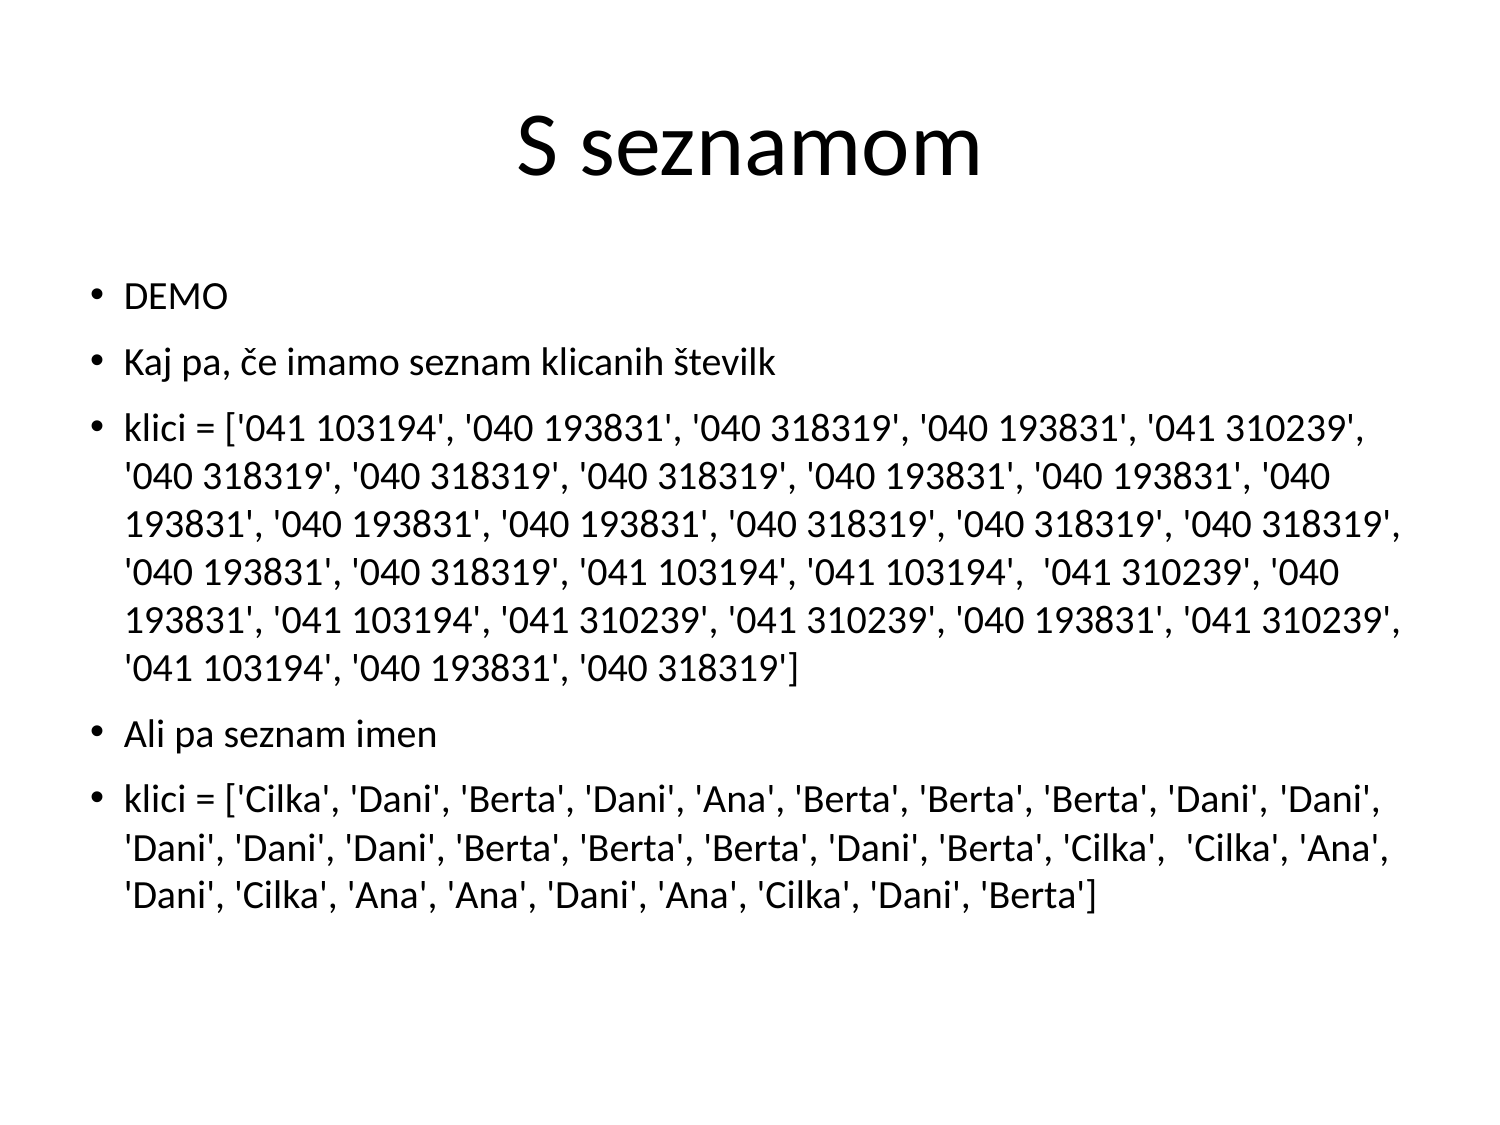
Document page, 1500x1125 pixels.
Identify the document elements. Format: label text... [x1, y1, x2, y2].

title S seznamom [75, 45, 1425, 233]
list DEMO Kaj pa, če imamo seznam klicanih številk klici = ['041 103194', '040 193831', '040 318319', '040 193831', '041 310239', '040 318319', '040 318319', '040 318319', '040 193831', '040 193831', '040 193831', '040 193831', '040 193831', '040 318319', '040 318319', '040 318319', '040 193831', '040 318319', '041 103194', '041 103194', '041 310239', '040 193831', '041 103194', '041 310239', '041 310239', '040 193831', '041 310239', '041 103194', '040 193831', '040 318319'] Ali pa seznam imen klici = ['Cilka', 'Dani', 'Berta', 'Dani', 'Ana', 'Berta', 'Berta', 'Berta', 'Dani', 'Dani', 'Dani', 'Dani', 'Dani', 'Berta', 'Berta', 'Berta', 'Dani', 'Berta', 'Cilka', 'Cilka', 'Ana', 'Dani', 'Cilka', 'Ana', 'Ana', 'Dani', 'Ana', 'Cilka', 'Dani', 'Berta'] [75, 262, 1425, 1005]
